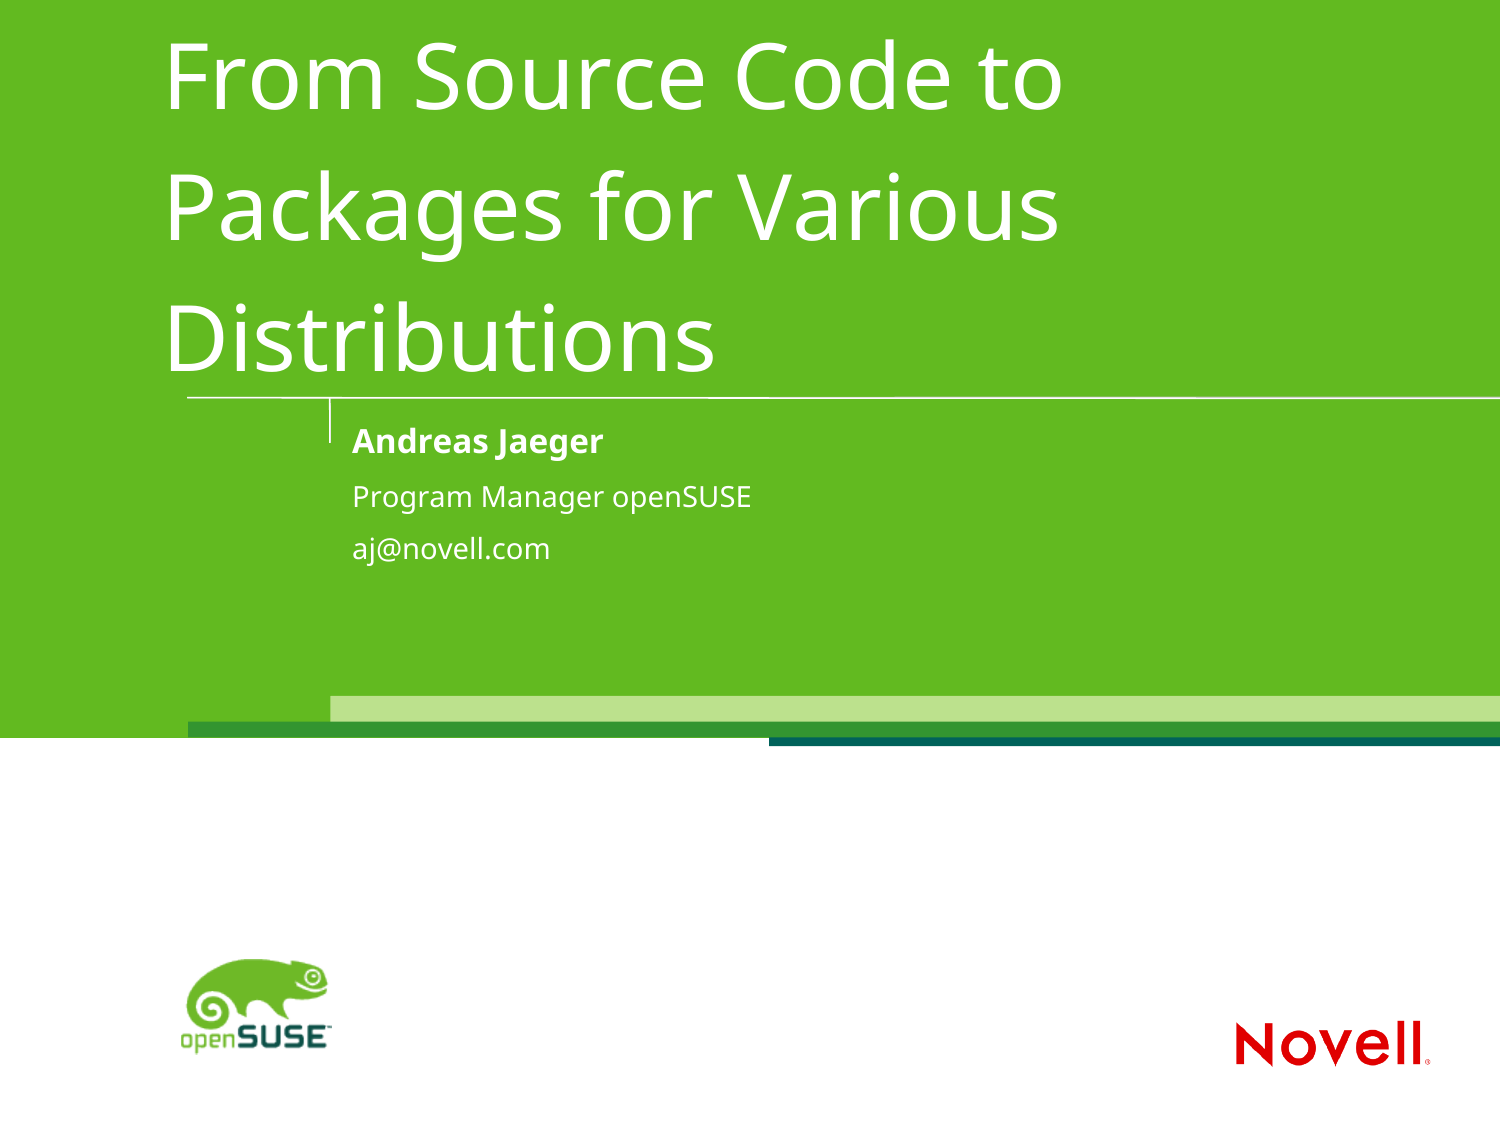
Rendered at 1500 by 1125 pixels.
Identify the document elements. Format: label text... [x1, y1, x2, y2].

picture [181, 959, 332, 1055]
subtitle Andreas Jaeger Program Manager openSUSE aj@novell.com [352, 425, 1260, 557]
title From Source Code to Packages for Various Distributions [161, 148, 1475, 399]
picture [1227, 1013, 1438, 1074]
